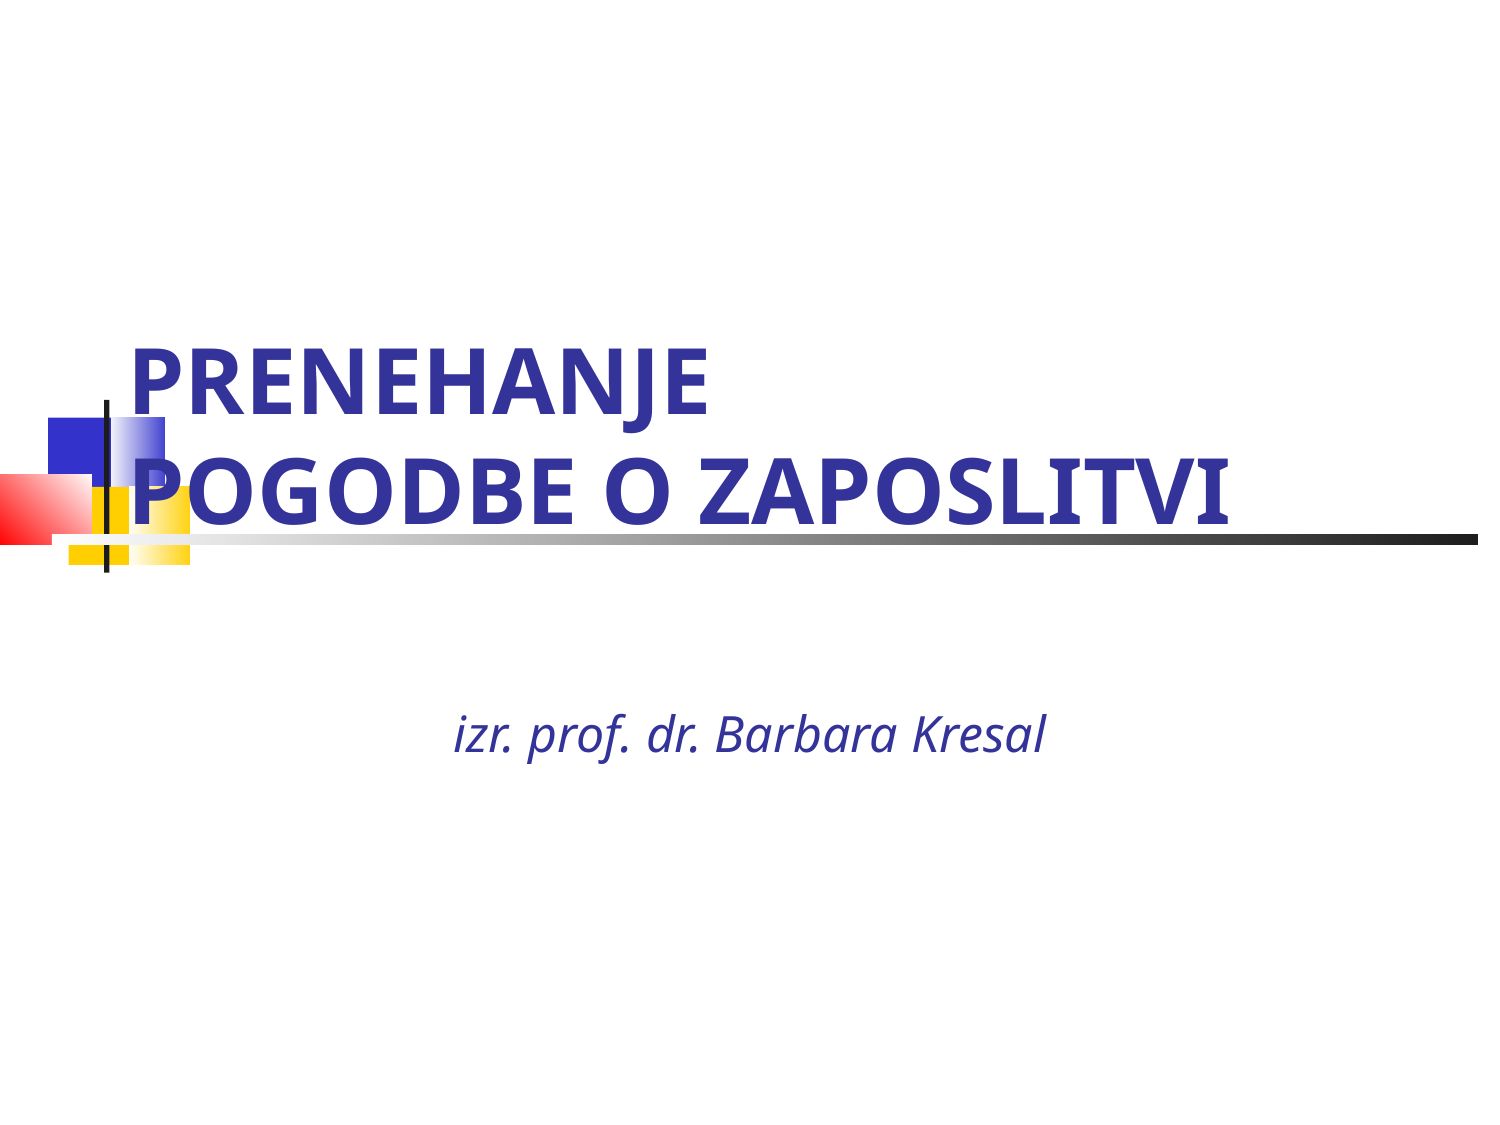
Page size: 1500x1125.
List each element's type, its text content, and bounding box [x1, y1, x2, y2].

title PRENEHANJE POGODBE O ZAPOSLITVI [112, 314, 1388, 550]
text_box izr. prof. dr. Barbara Kresal [225, 637, 1276, 926]
